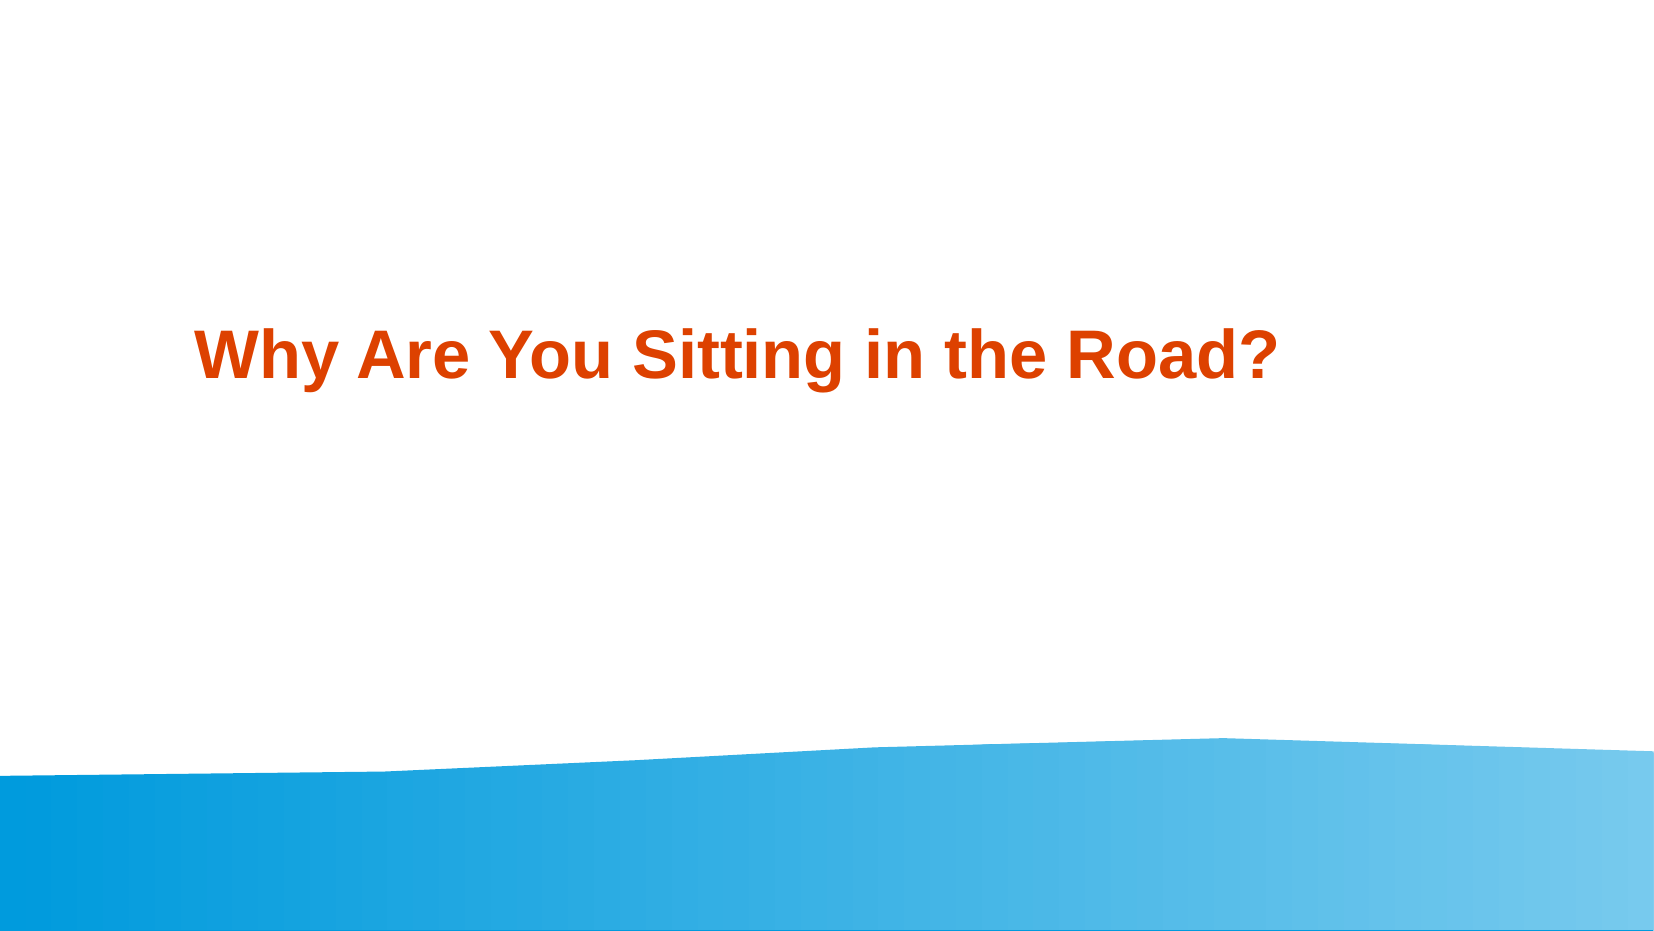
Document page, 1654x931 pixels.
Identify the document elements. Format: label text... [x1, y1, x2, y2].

title Why Are You Sitting in the Road? [0, 265, 1477, 443]
